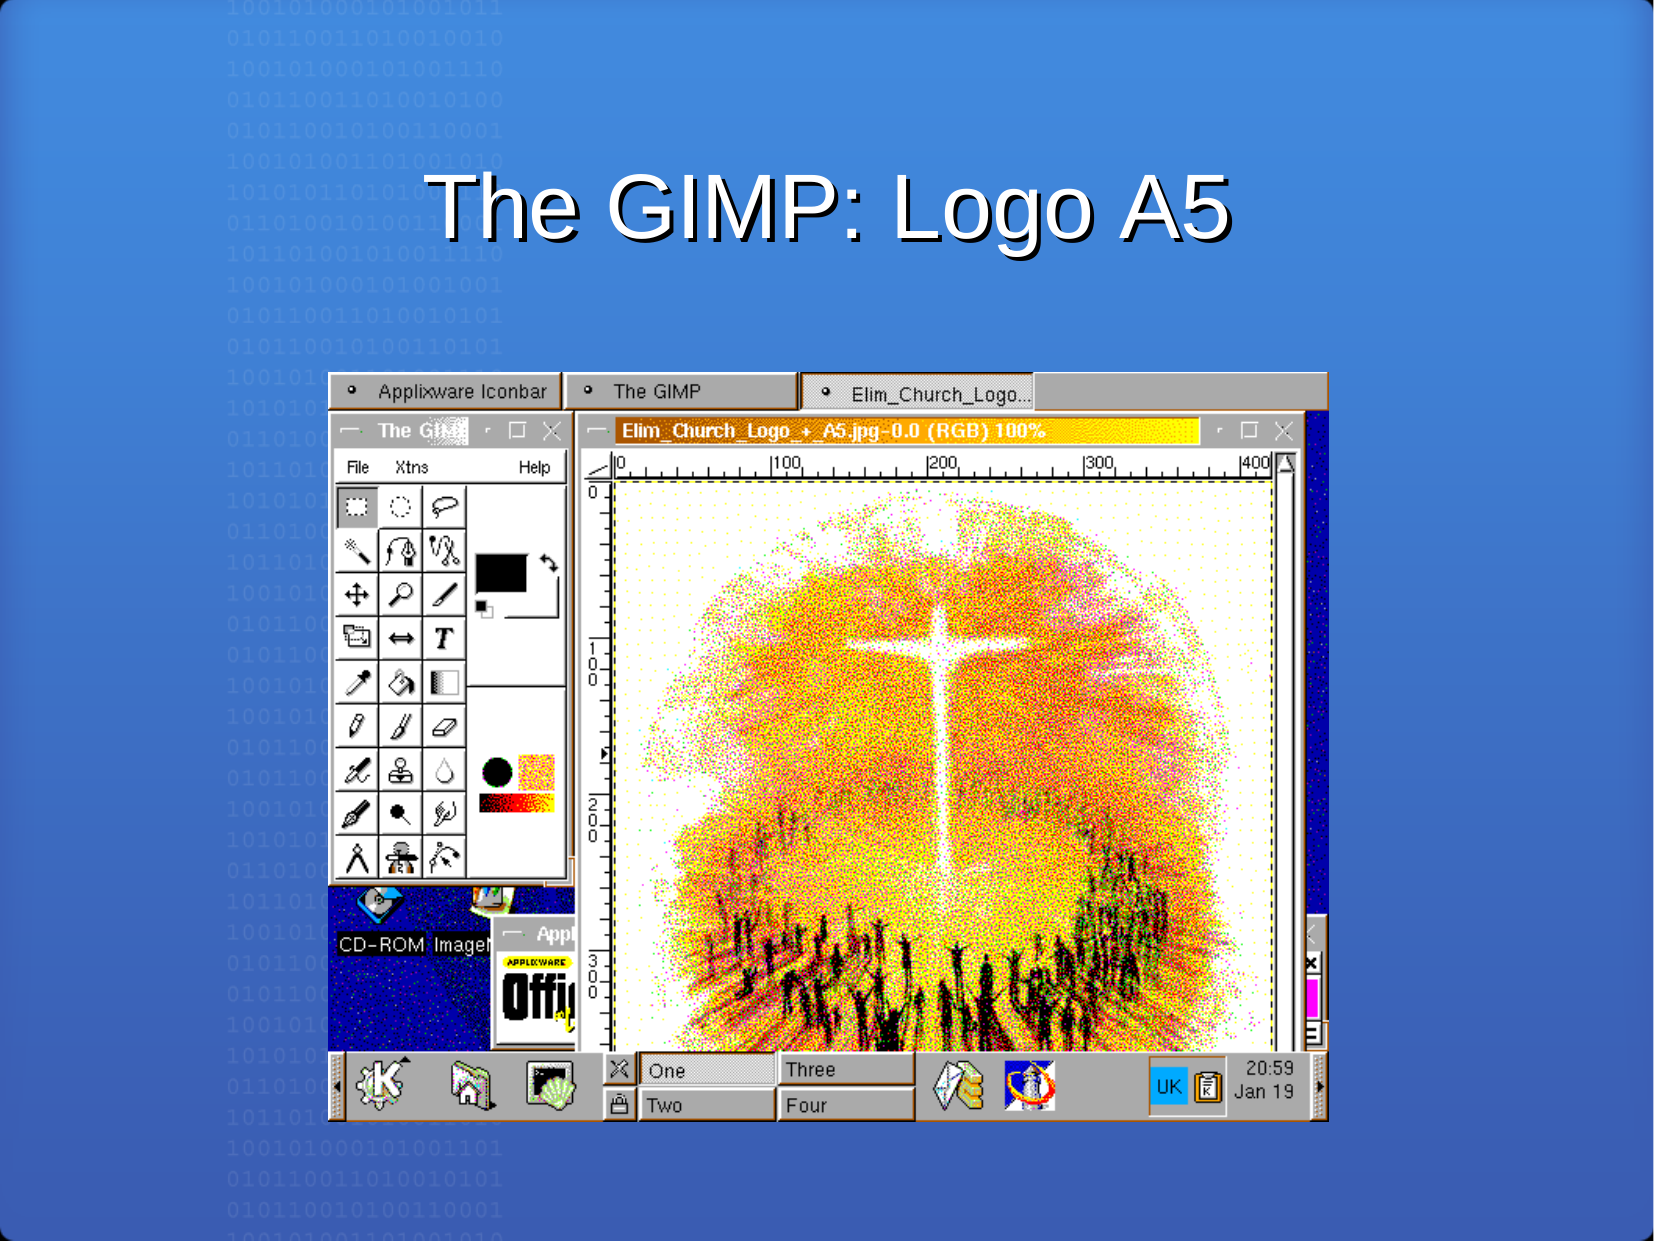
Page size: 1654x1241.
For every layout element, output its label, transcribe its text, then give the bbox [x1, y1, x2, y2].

picture [0, 0, 1654, 1241]
title The GIMP: Logo A5 [121, 110, 1534, 303]
